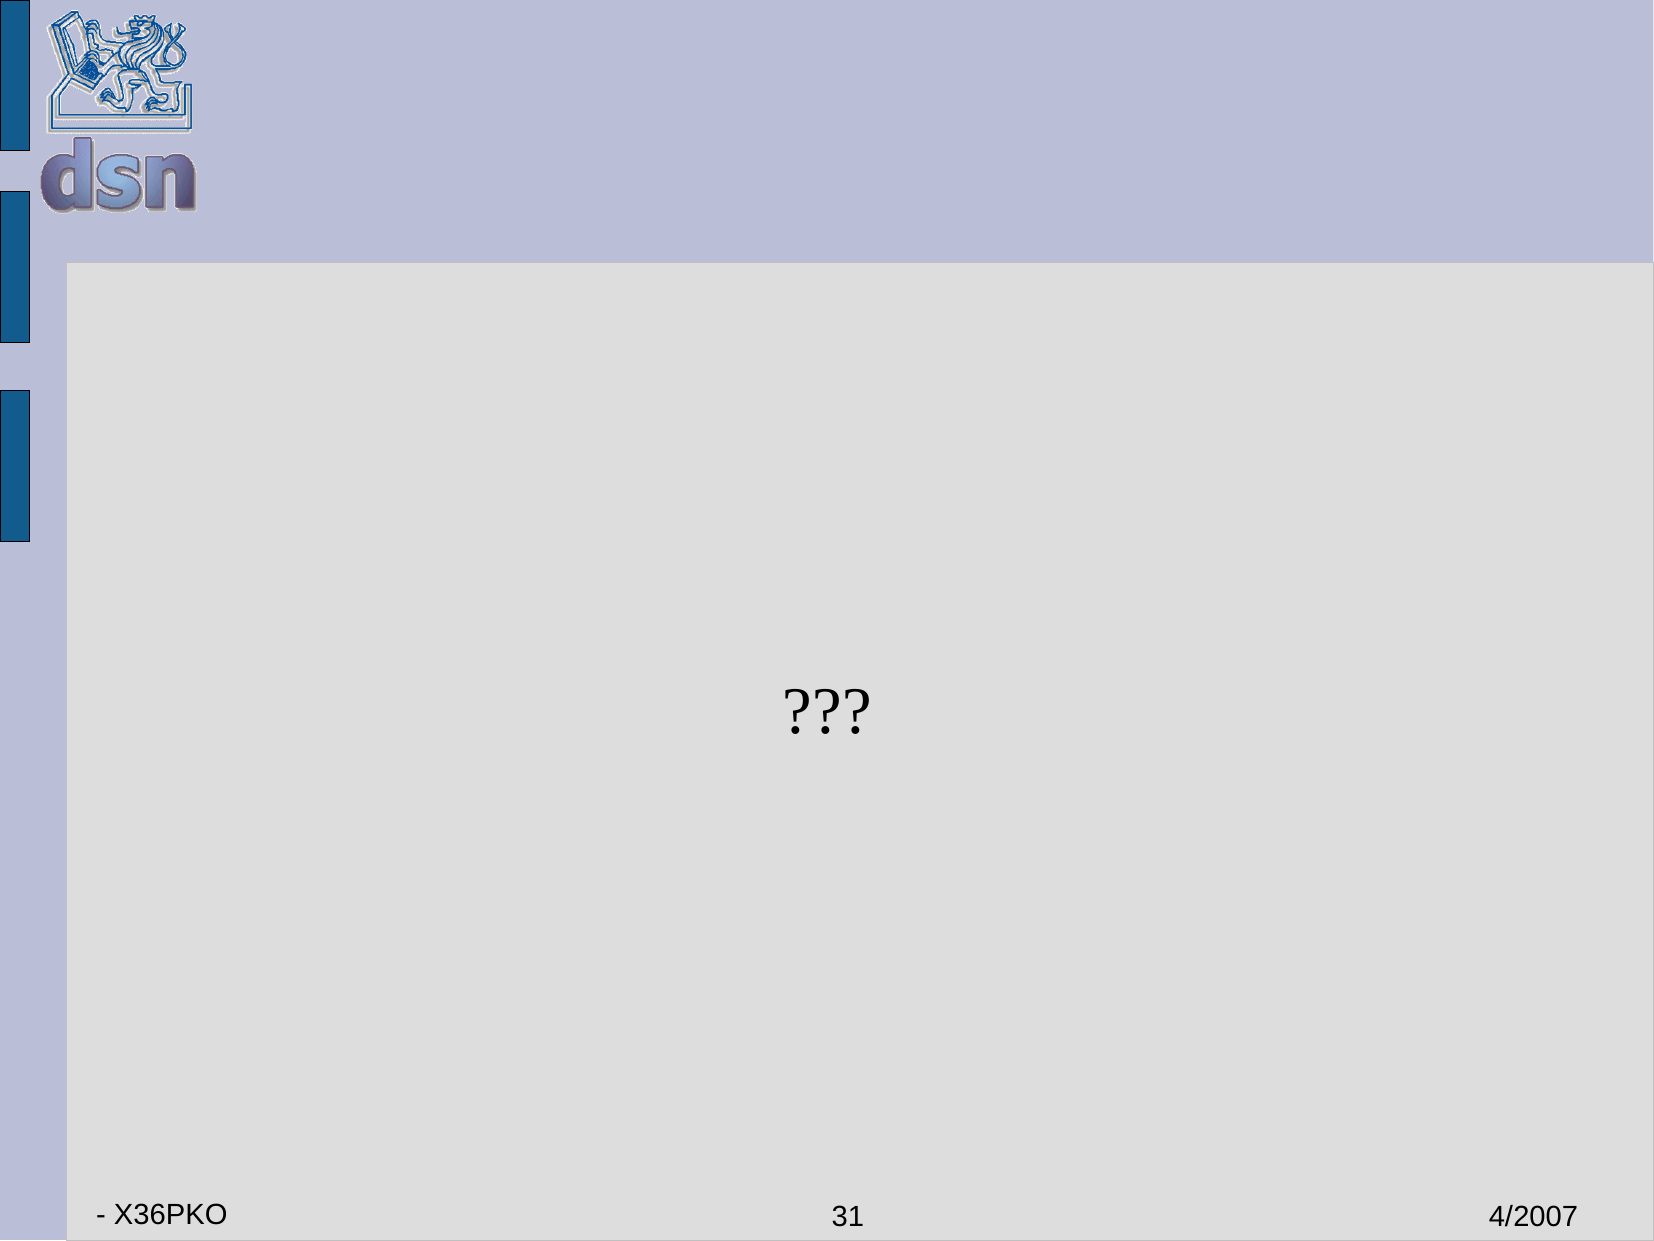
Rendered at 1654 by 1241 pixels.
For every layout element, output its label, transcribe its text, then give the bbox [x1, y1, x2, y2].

subtitle ??? [121, 297, 1534, 1126]
picture [10, 10, 223, 230]
